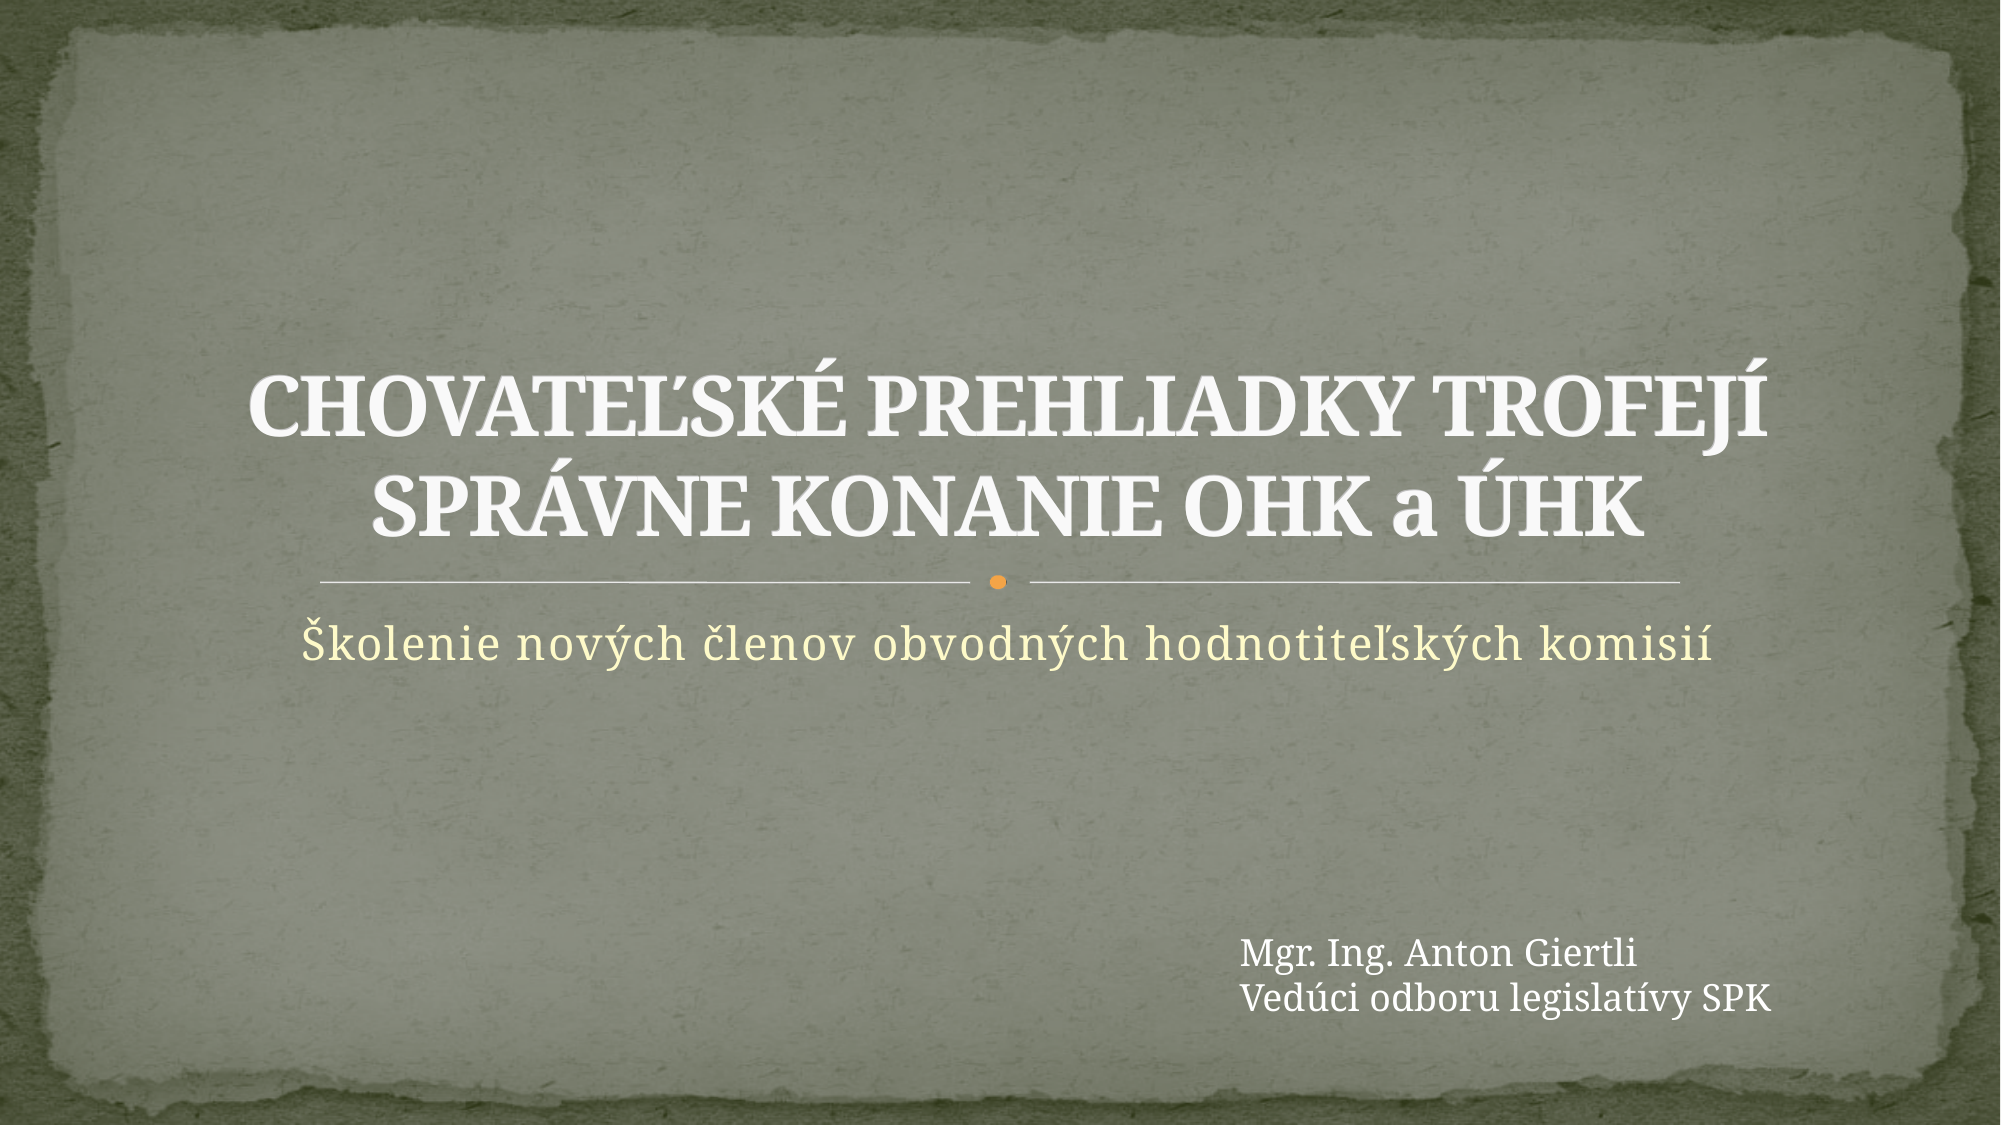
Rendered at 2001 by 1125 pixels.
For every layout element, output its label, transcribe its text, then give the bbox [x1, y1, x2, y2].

text_box Mgr. Ing. Anton Giertli Vedúci odboru legislatívy SPK [1224, 921, 1887, 1028]
title CHOVATEĽSKÉ PREHLIADKY TROFEJÍ SPRÁVNE KONANIE OHK a ÚHK [99, 235, 1917, 561]
subtitle Školenie nových členov obvodných hodnotiteľských komisií [99, 606, 1917, 795]
